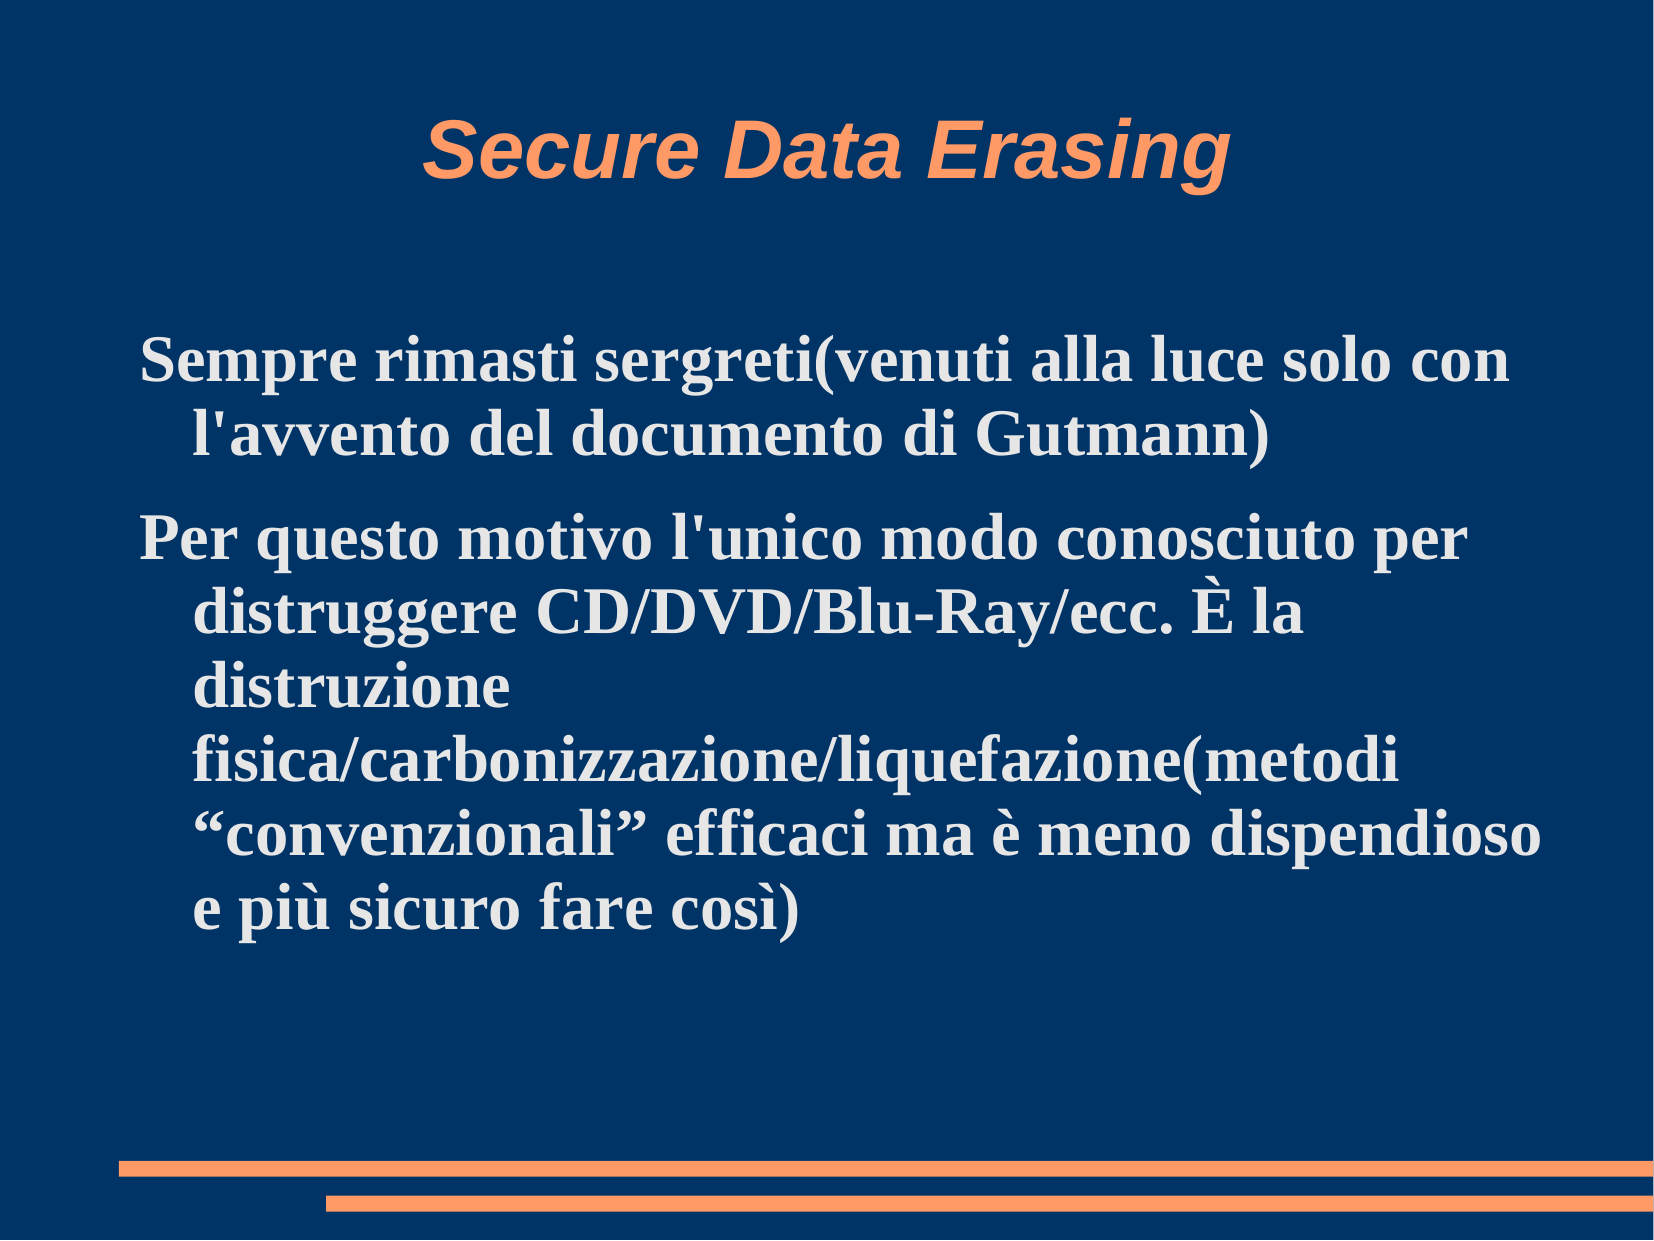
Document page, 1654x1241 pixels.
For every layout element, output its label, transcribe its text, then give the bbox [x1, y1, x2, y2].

list Sempre rimasti sergreti(venuti alla luce solo con l'avvento del documento di Gutmann) Per questo motivo l'unico modo conosciuto per distruggere CD/DVD/Blu-Ray/ecc. È la distruzione fisica/carbonizzazione/liquefazione(metodi “convenzionali” efficaci ma è meno dispendioso e più sicuro fare così) [121, 322, 1561, 1118]
title Secure Data Erasing [121, 53, 1534, 246]
